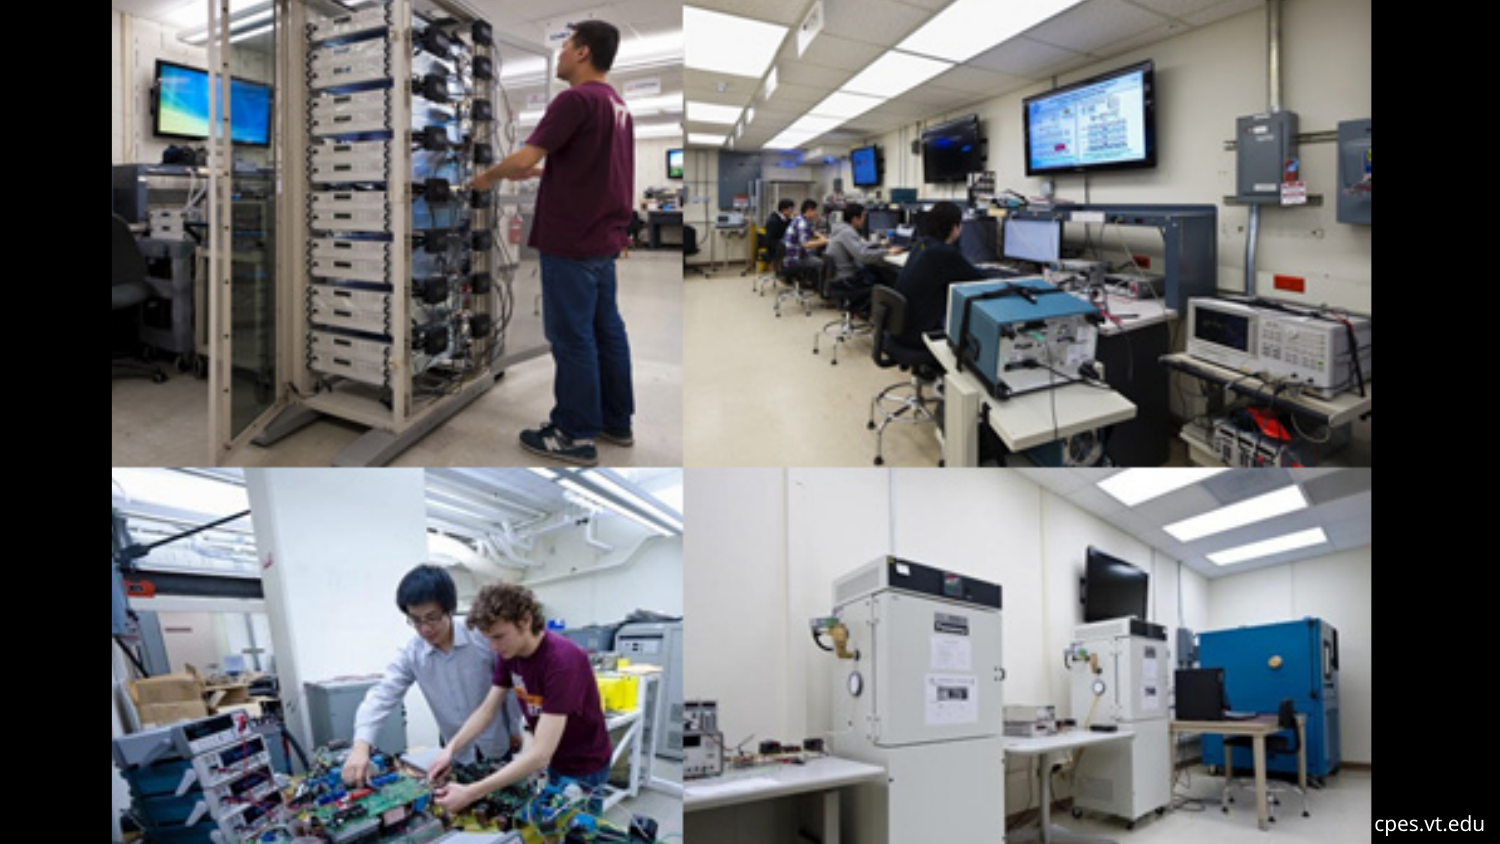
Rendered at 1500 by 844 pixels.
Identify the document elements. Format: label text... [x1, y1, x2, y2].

text_box cpes.vt.edu [1359, 803, 1500, 844]
picture [111, 0, 1372, 844]
